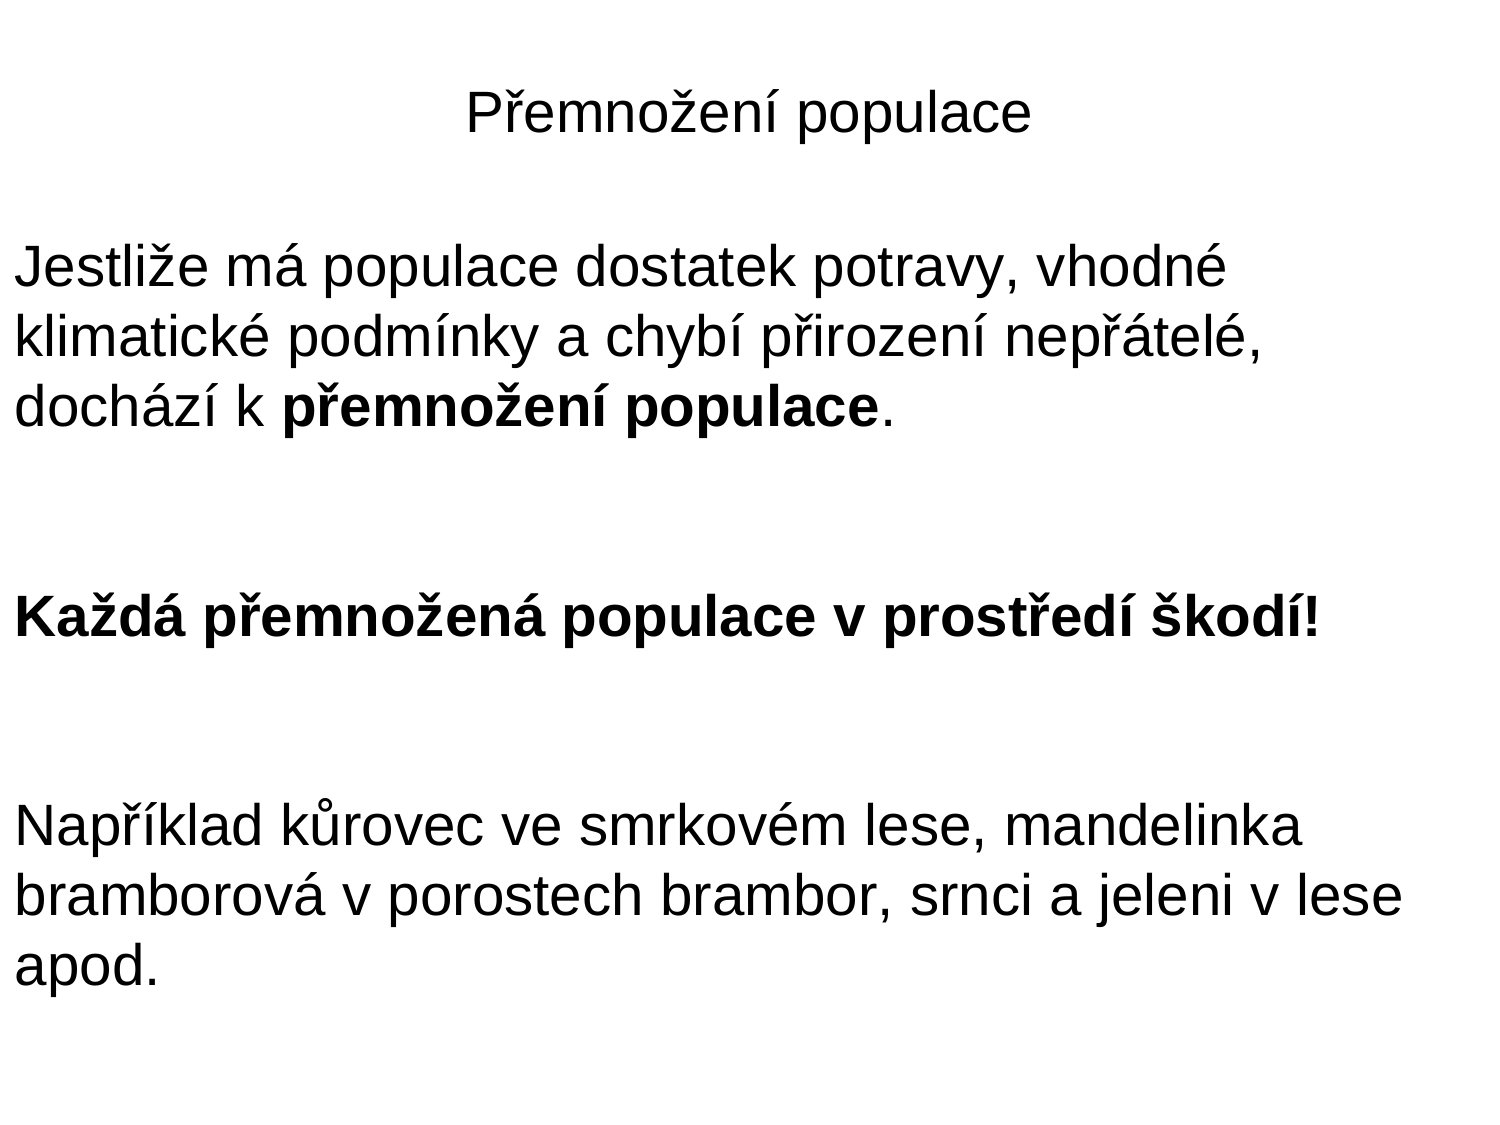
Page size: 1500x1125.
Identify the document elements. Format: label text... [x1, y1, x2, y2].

text_box Jestliže má populace dostatek potravy, vhodné klimatické podmínky a chybí přirození nepřátelé, dochází k přemnožení populace. Každá přemnožená populace v prostředí škodí! Například kůrovec ve smrkovém lese, mandelinka bramborová v porostech brambor, srnci a jeleni v lese apod. [0, 220, 1500, 1006]
text_box Přemnožení populace [0, 66, 1500, 152]
